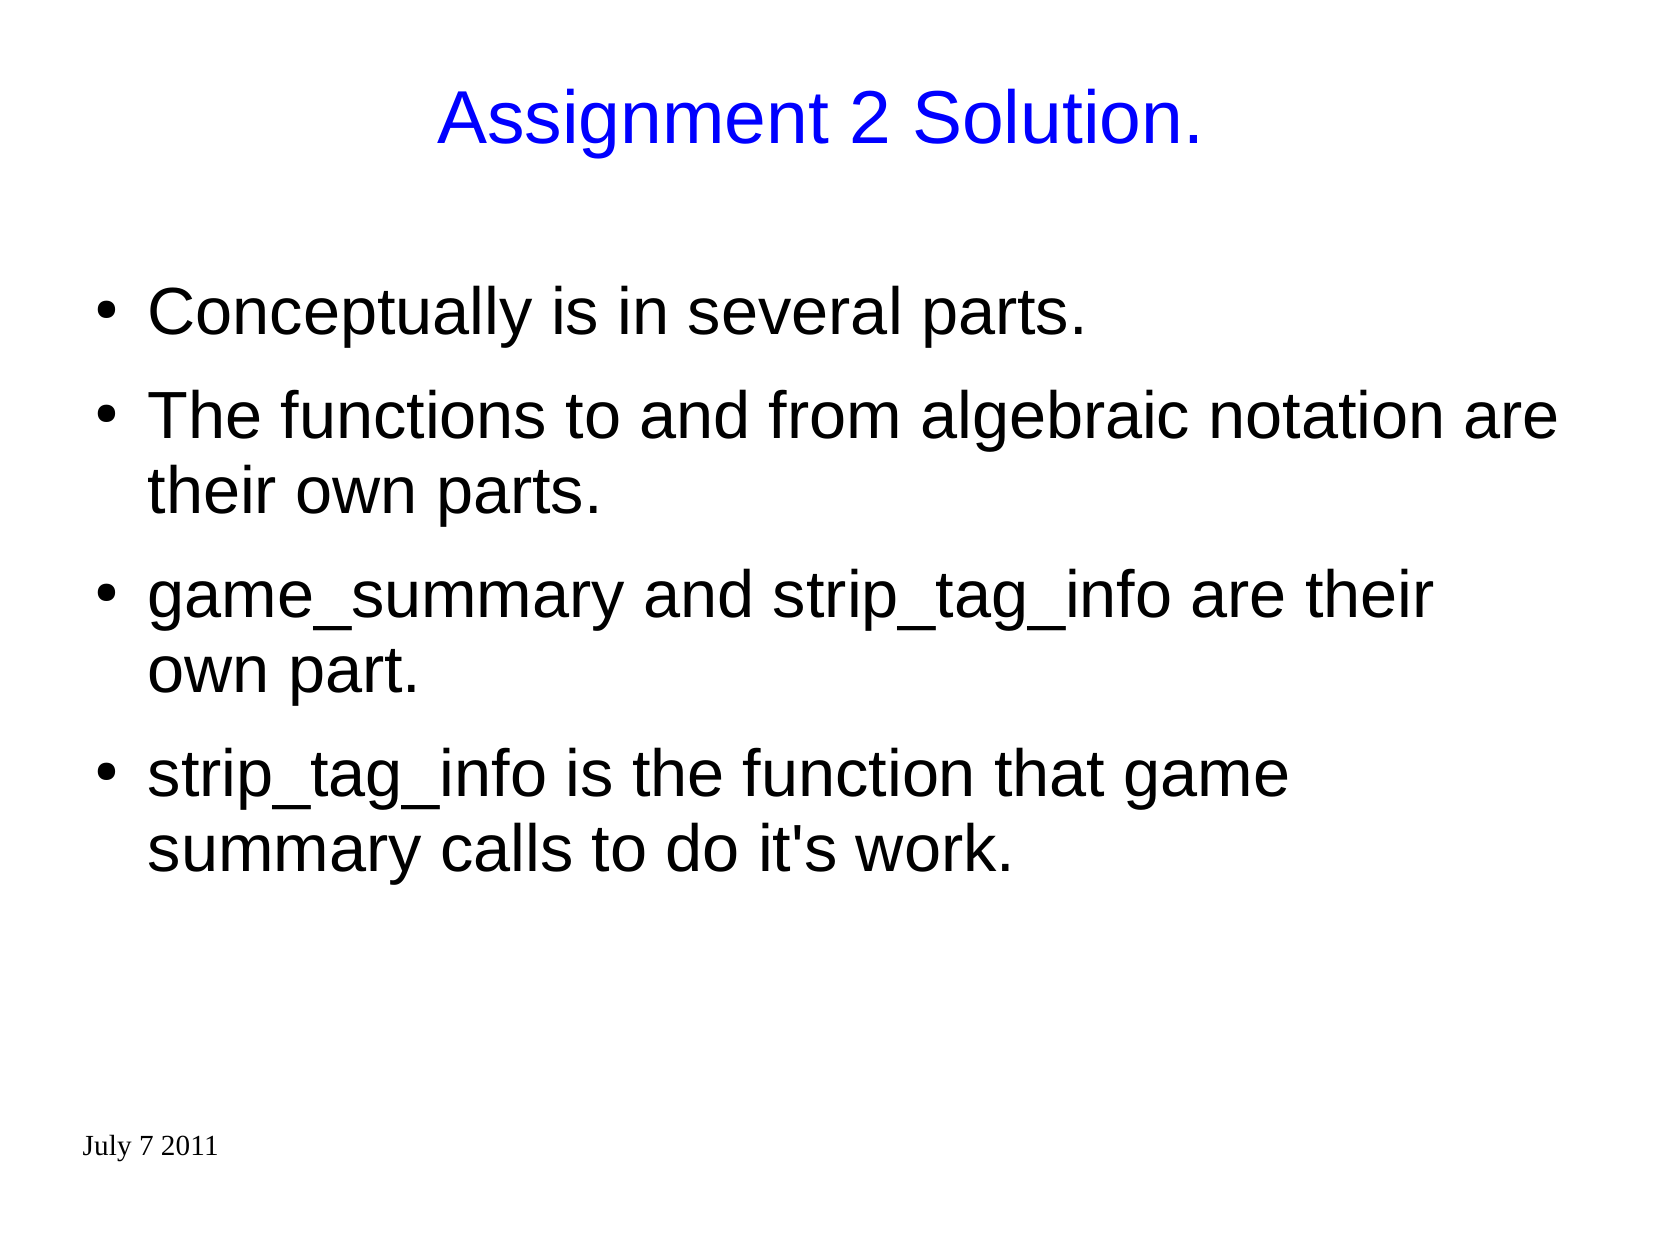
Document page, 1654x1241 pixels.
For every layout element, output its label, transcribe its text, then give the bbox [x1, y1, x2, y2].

title Assignment 2 Solution. [76, 58, 1565, 178]
list Conceptually is in several parts. The functions to and from algebraic notation are their own parts. game_summary and strip_tag_info are their own part. strip_tag_info is the function that game summary calls to do it's work. [76, 274, 1565, 1093]
